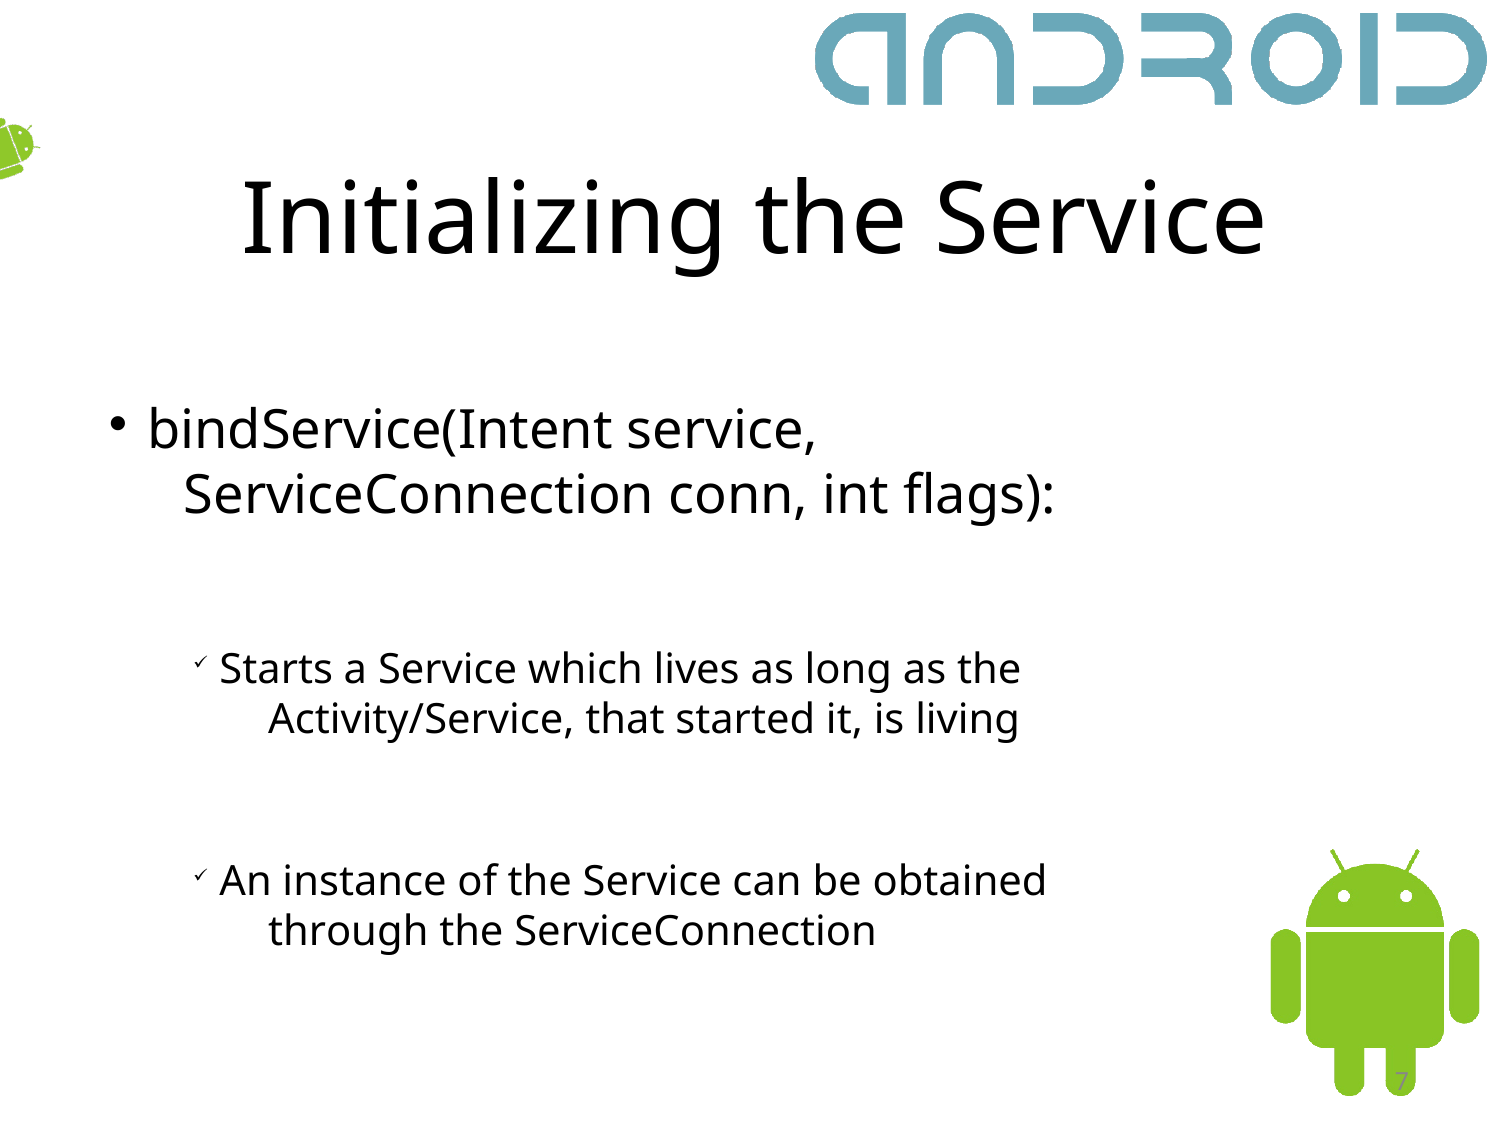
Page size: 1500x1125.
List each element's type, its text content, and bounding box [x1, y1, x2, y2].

picture [0, 103, 53, 198]
text_box bindService(Intent service, ServiceConnection conn, int flags): [94, 386, 1149, 532]
picture [808, 9, 1489, 106]
text_box Starts a Service which lives as long as the Activity/Service, that started it, is living [178, 634, 1127, 749]
text_box <number> [1378, 1058, 1426, 1104]
title Initializing the Service [37, 118, 1473, 309]
picture [1253, 837, 1500, 1125]
text_box An instance of the Service can be obtained through the ServiceConnection [178, 846, 1146, 962]
